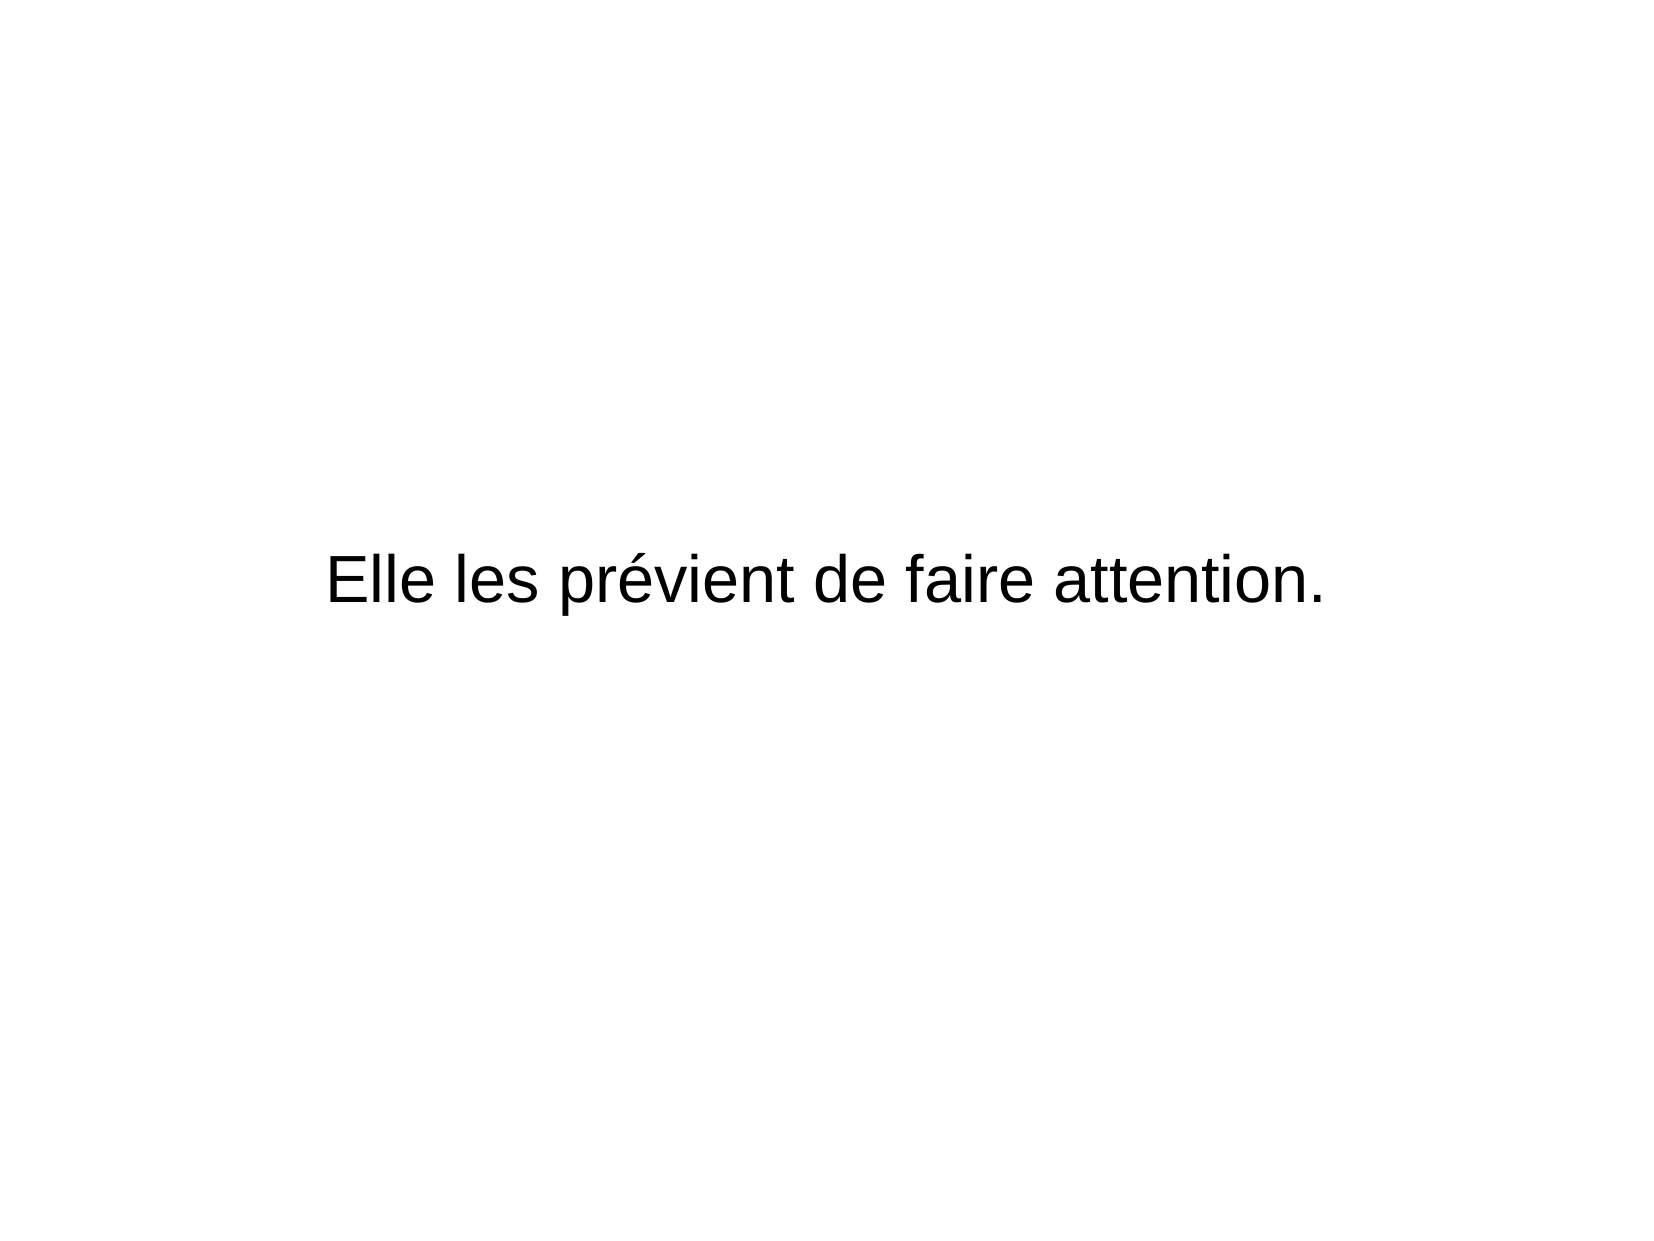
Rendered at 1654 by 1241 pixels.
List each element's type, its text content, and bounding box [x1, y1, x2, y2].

subtitle Elle les prévient de faire attention. [82, 56, 1571, 1102]
